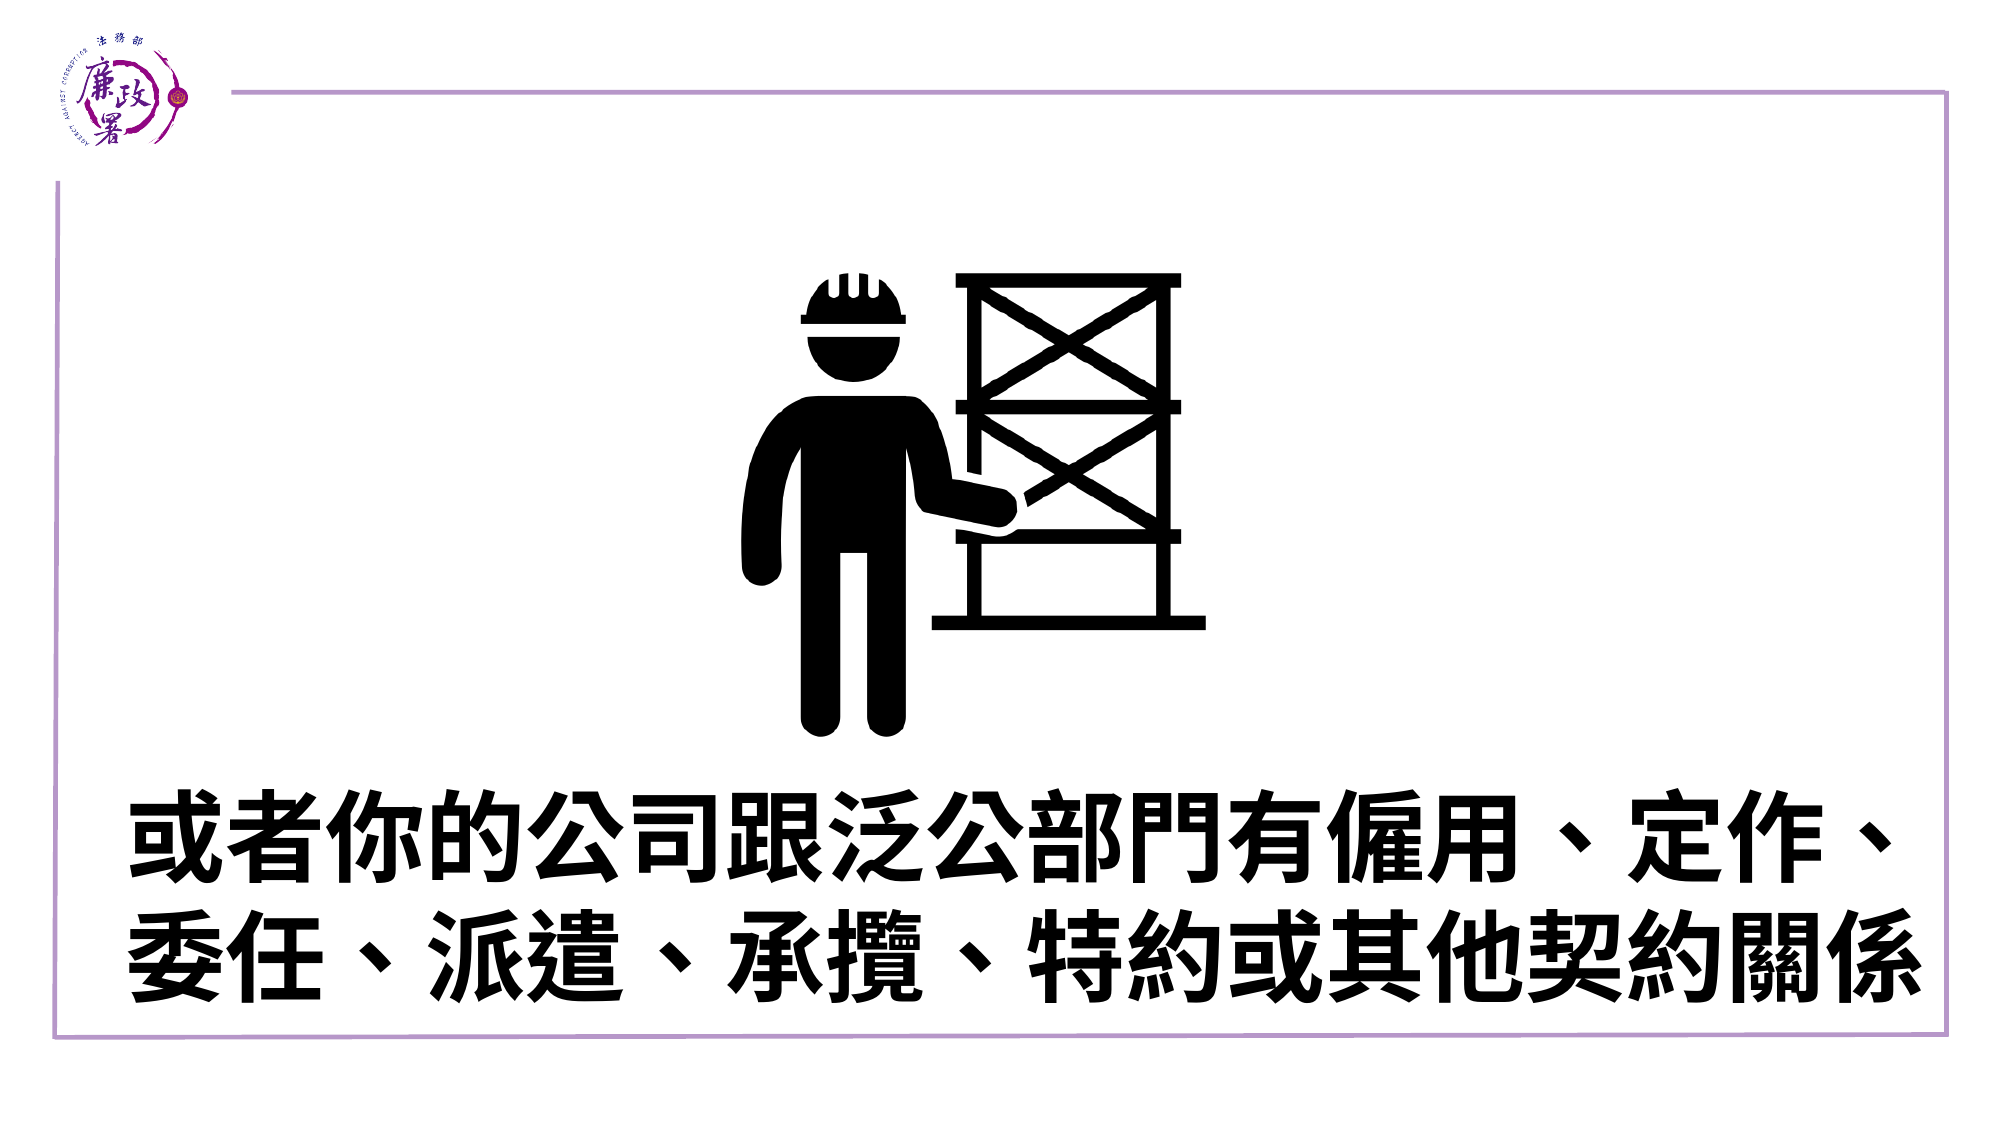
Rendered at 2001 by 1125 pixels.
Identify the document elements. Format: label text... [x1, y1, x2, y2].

picture [731, 263, 1215, 746]
text_box 或者你的公司跟泛公部門有僱用、定作、 委任、派遣、承攬、特約或其他契約關係 [110, 767, 1941, 1023]
picture [60, 32, 188, 146]
